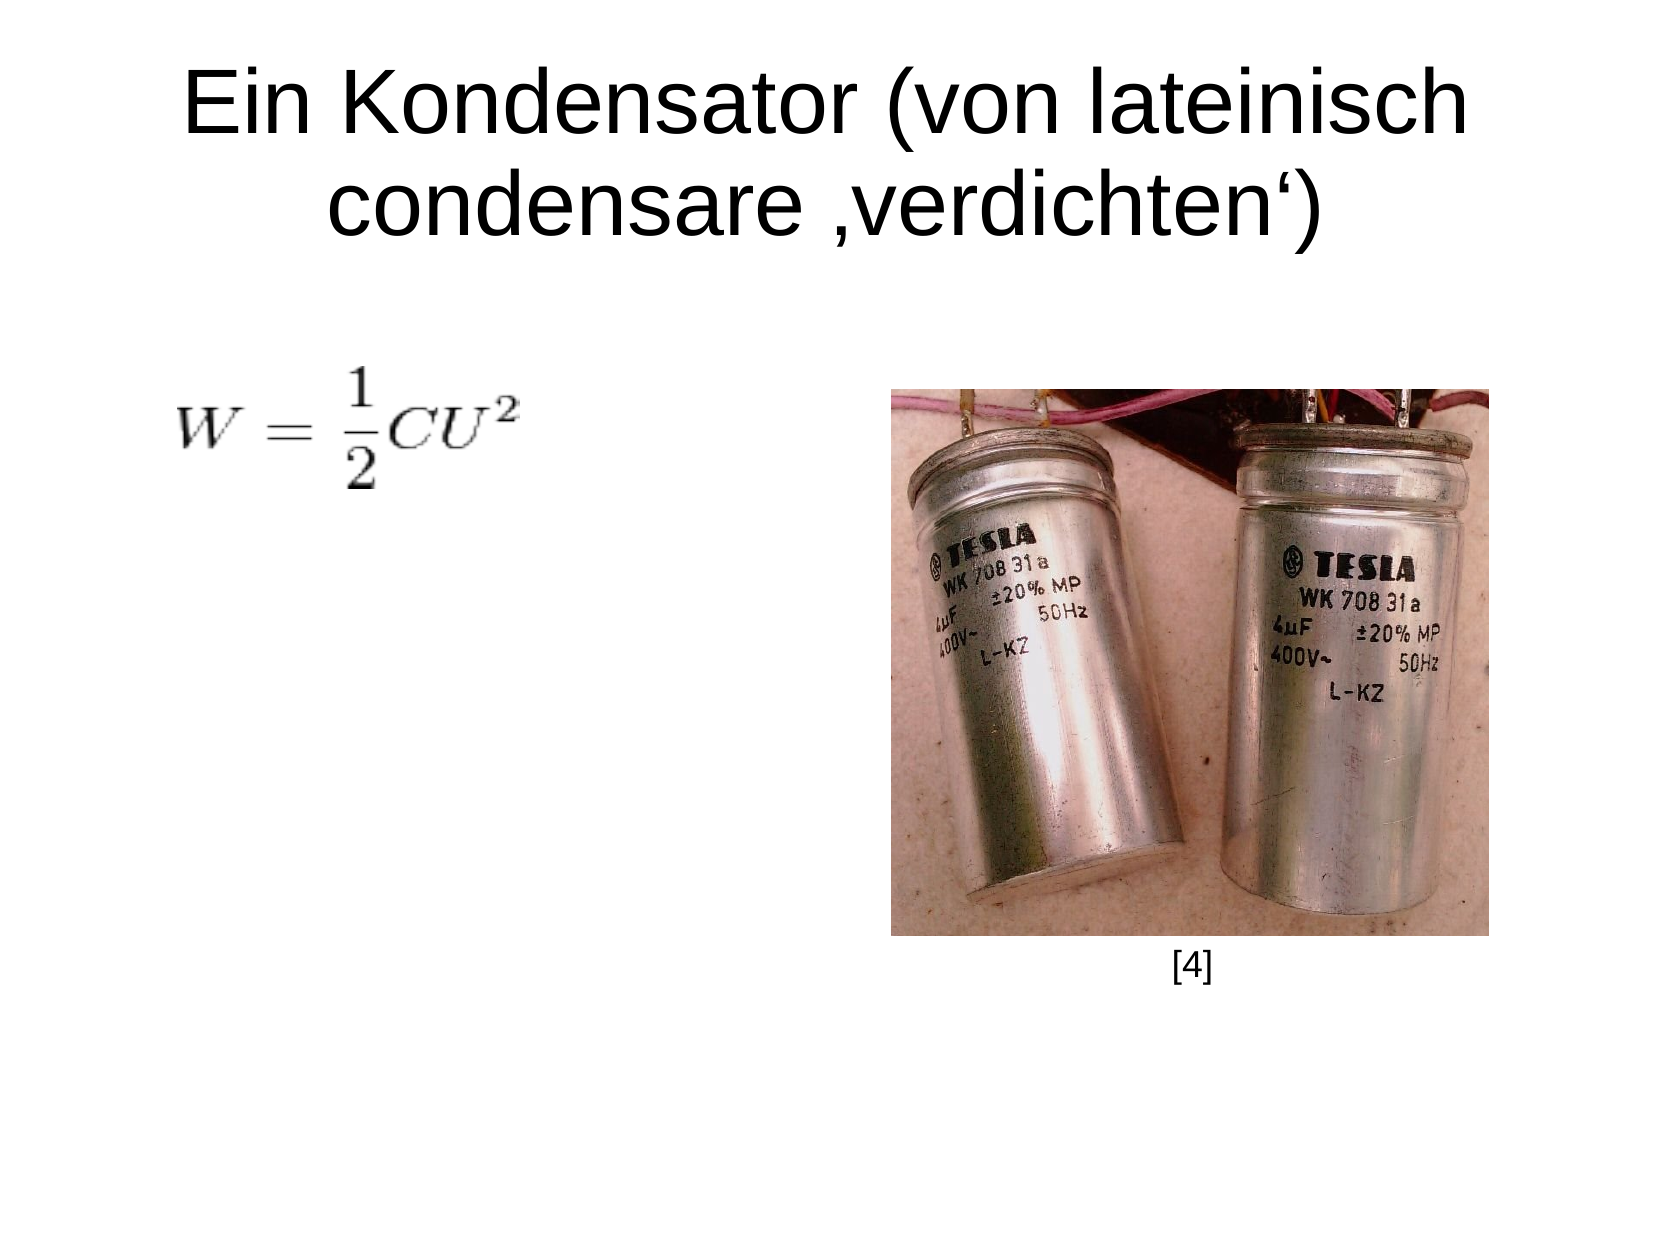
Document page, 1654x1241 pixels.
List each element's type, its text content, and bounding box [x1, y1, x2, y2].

text_box [4] [1156, 935, 1229, 993]
title Ein Kondensator (von lateinisch condensare ‚verdichten‘) [82, 49, 1571, 257]
picture [891, 389, 1489, 936]
picture [177, 366, 520, 489]
